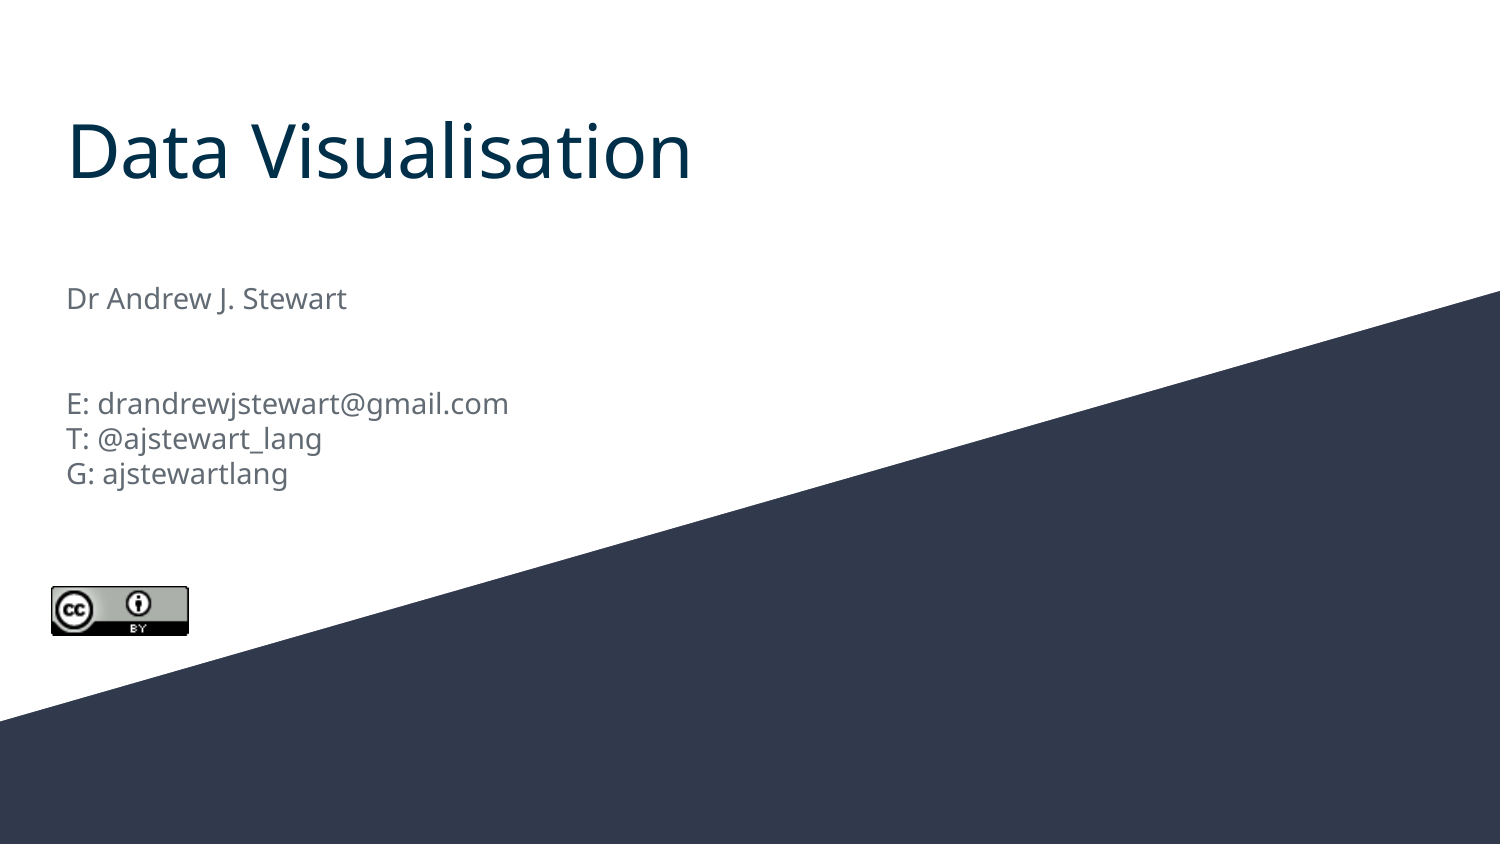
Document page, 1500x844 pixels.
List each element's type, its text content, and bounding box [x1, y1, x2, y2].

title Data Visualisation [51, 88, 1449, 299]
picture [51, 586, 189, 636]
subtitle Dr Andrew J. Stewart E: drandrewjstewart@gmail.com T: @ajstewart_lang G: ajstewartlang [51, 265, 748, 387]
